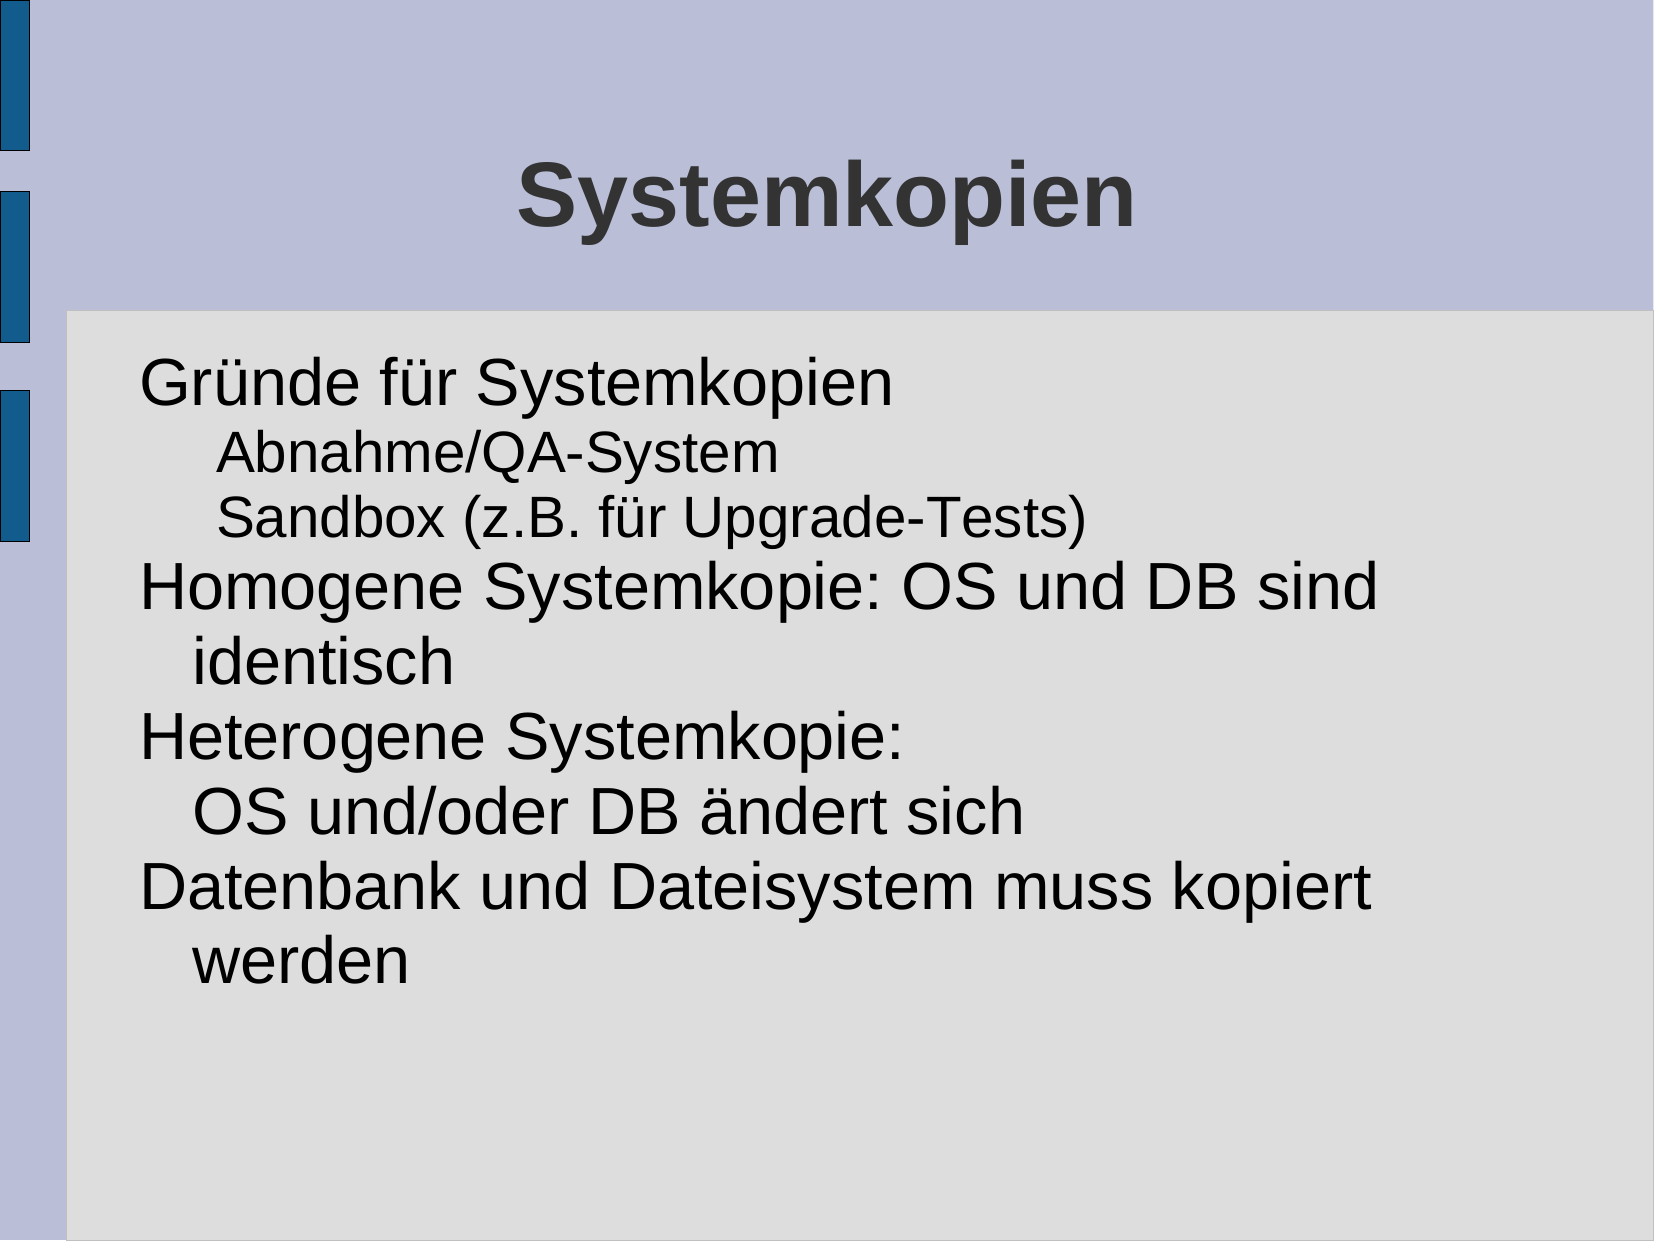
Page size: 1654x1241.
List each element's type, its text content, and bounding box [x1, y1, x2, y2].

title Systemkopien [121, 91, 1534, 299]
list Gründe für Systemkopien Abnahme/QA-System Sandbox (z.B. für Upgrade-Tests) Homogene Systemkopie: OS und DB sind identisch Heterogene Systemkopie: OS und/oder DB ändert sich Datenbank und Dateisystem muss kopiert werden [121, 344, 1534, 1127]
